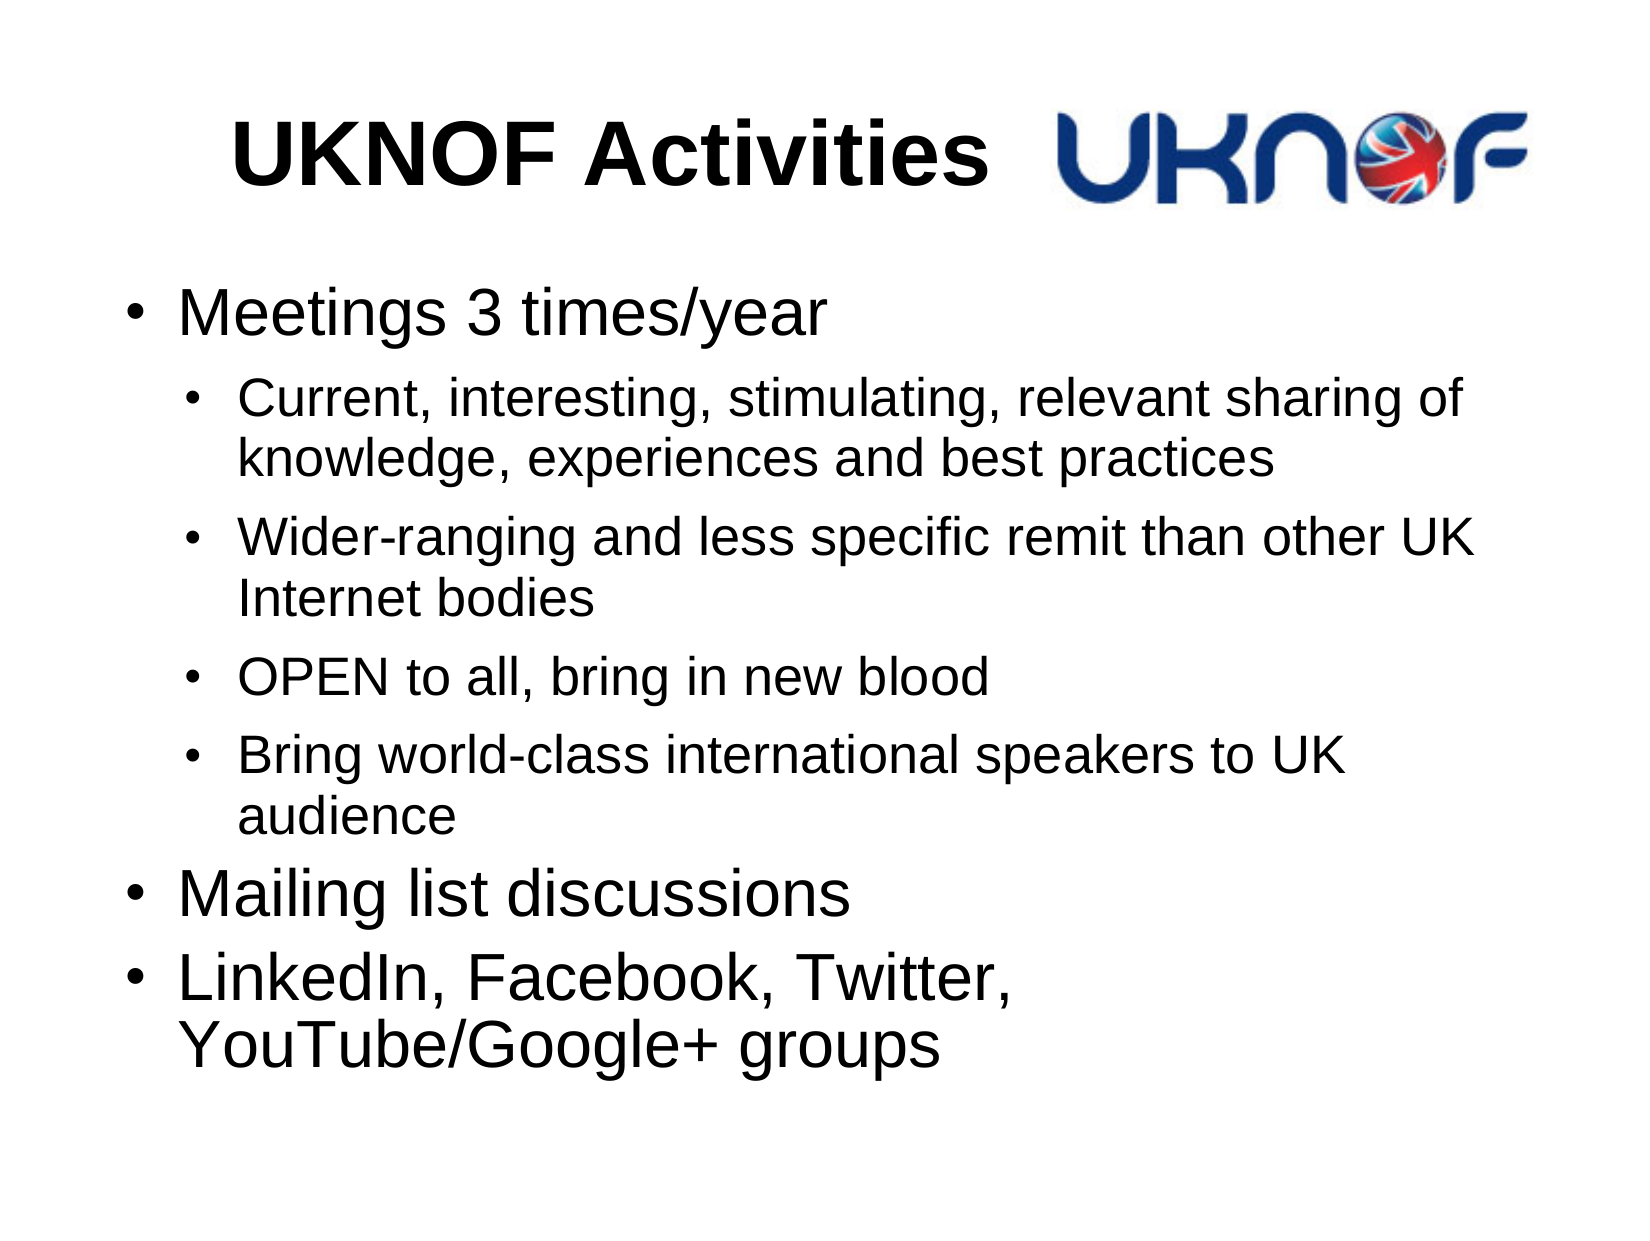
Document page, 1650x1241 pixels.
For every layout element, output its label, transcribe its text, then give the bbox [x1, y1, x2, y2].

list Meetings 3 times/year Current, interesting, stimulating, relevant sharing of knowledge, experiences and best practices Wider-ranging and less specific remit than other UK Internet bodies OPEN to all, bring in new blood Bring world-class international speakers to UK audience Mailing list discussions LinkedIn, Facebook, Twitter, YouTube/Google+ groups [123, 281, 1526, 1154]
picture [1100, 93, 1536, 225]
title UKNOF Activities [123, 55, 1100, 262]
